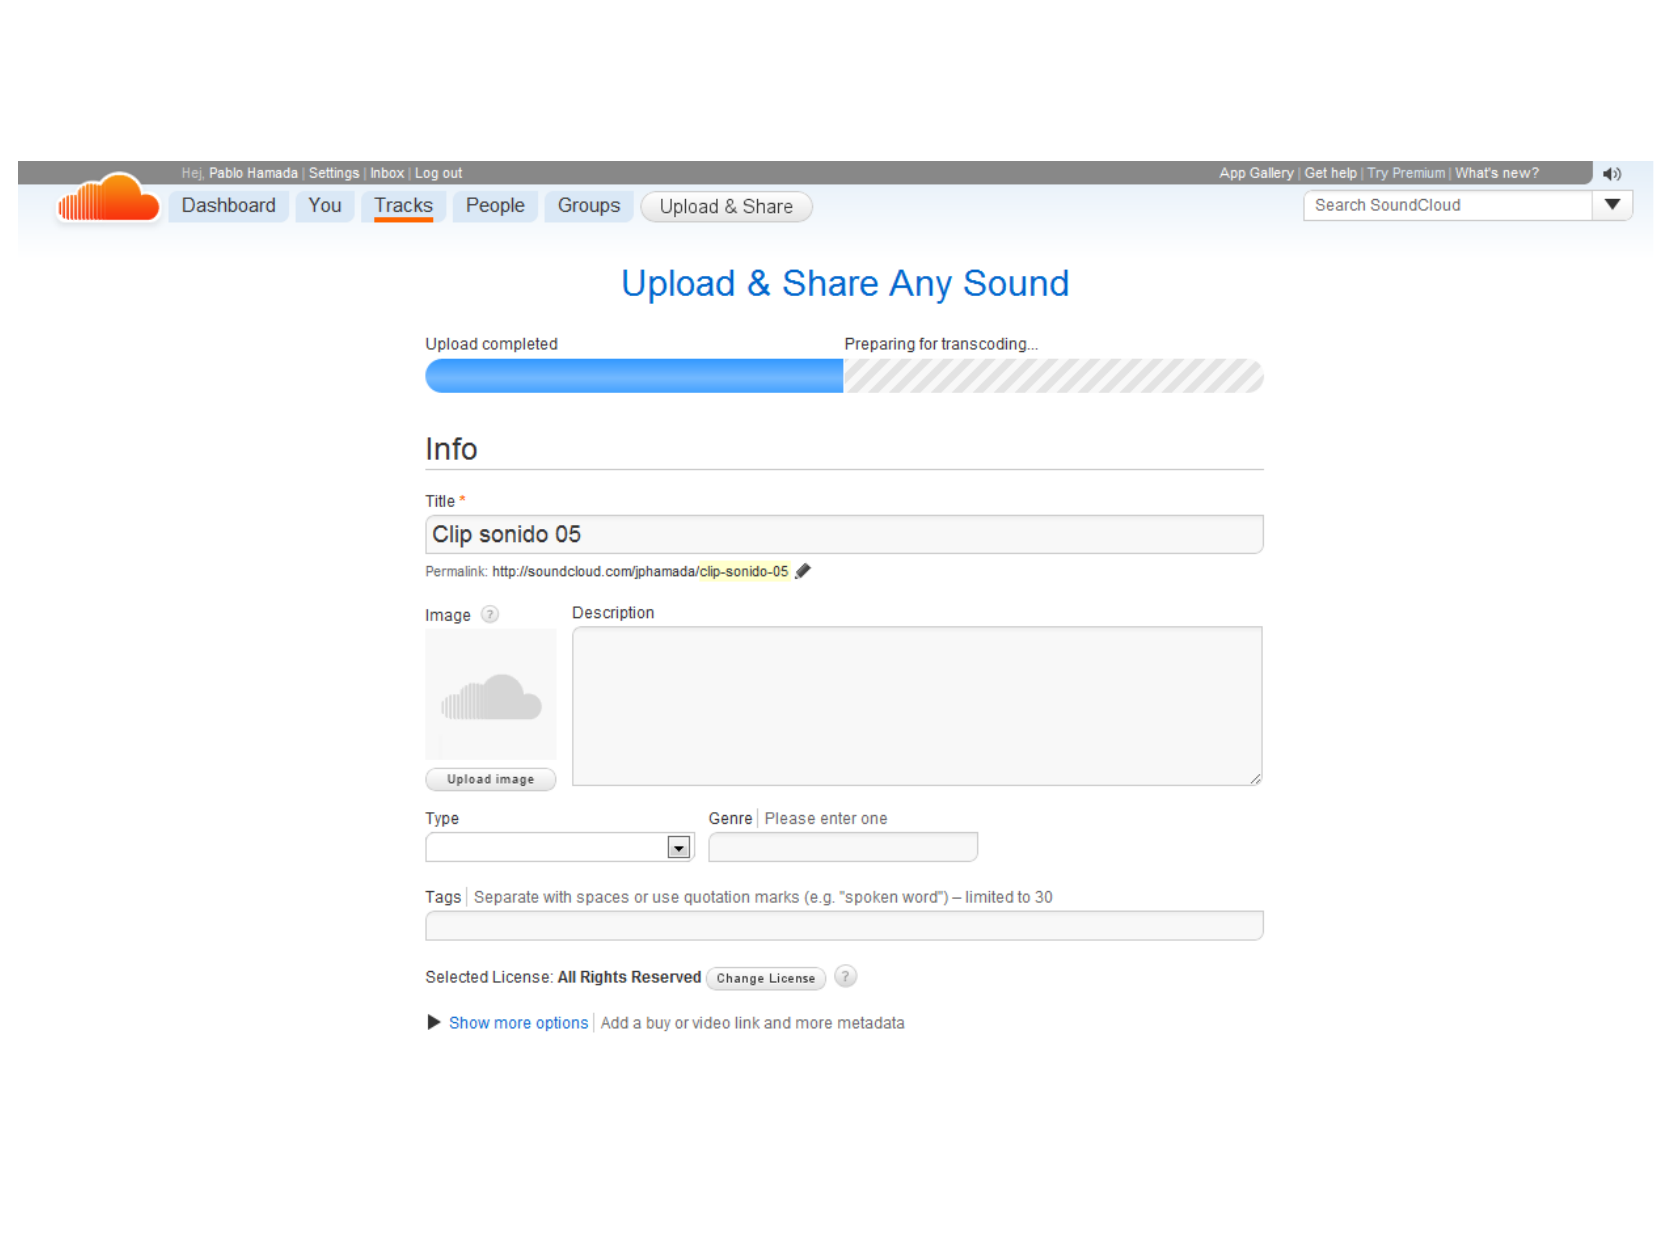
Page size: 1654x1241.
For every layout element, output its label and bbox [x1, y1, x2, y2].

picture [18, 161, 1654, 1068]
